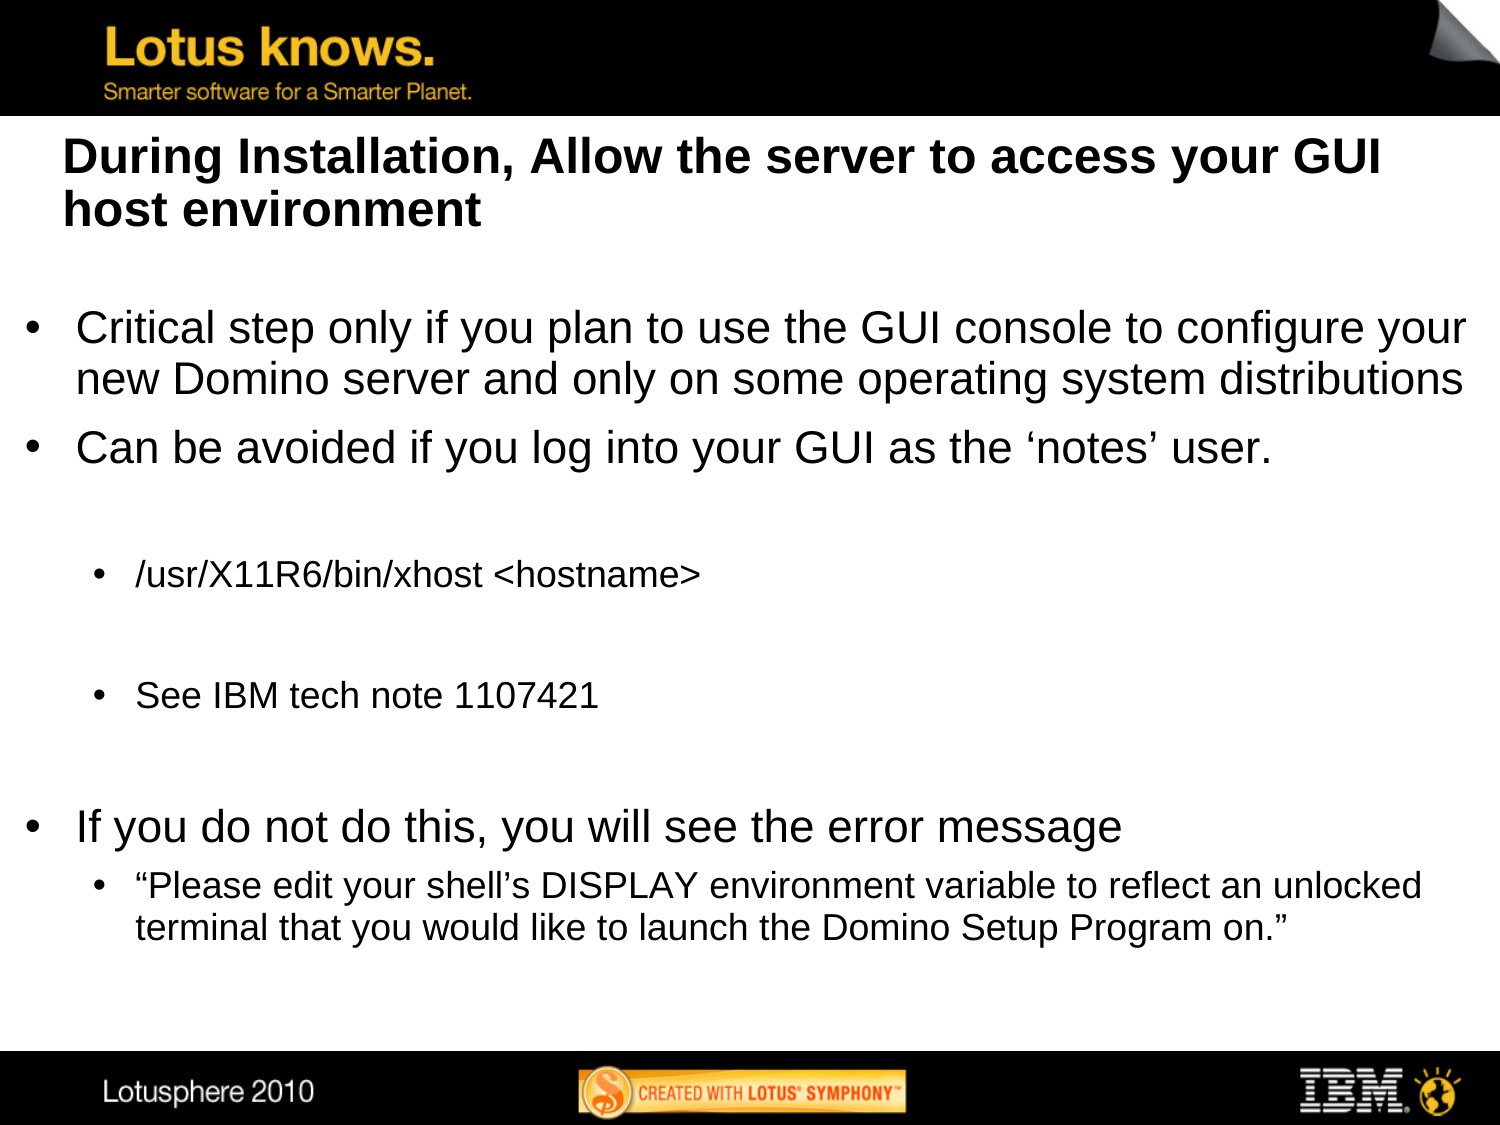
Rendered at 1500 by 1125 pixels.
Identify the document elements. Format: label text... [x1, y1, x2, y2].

picture [0, 1053, 1500, 1125]
picture [0, 0, 1500, 114]
list Critical step only if you plan to use the GUI console to configure your new Domino server and only on some operating system distributions Can be avoided if you log into your GUI as the ‘notes’ user. /usr/X11R6/bin/xhost <hostname> See IBM tech note 1107421 If you do not do this, you will see the error message “Please edit your shell’s DISPLAY environment variable to reflect an unlocked terminal that you would like to launch the Domino Setup Program on.” [24, 299, 1476, 1088]
title During Installation, Allow the server to access your GUI host environment [62, 130, 1463, 238]
